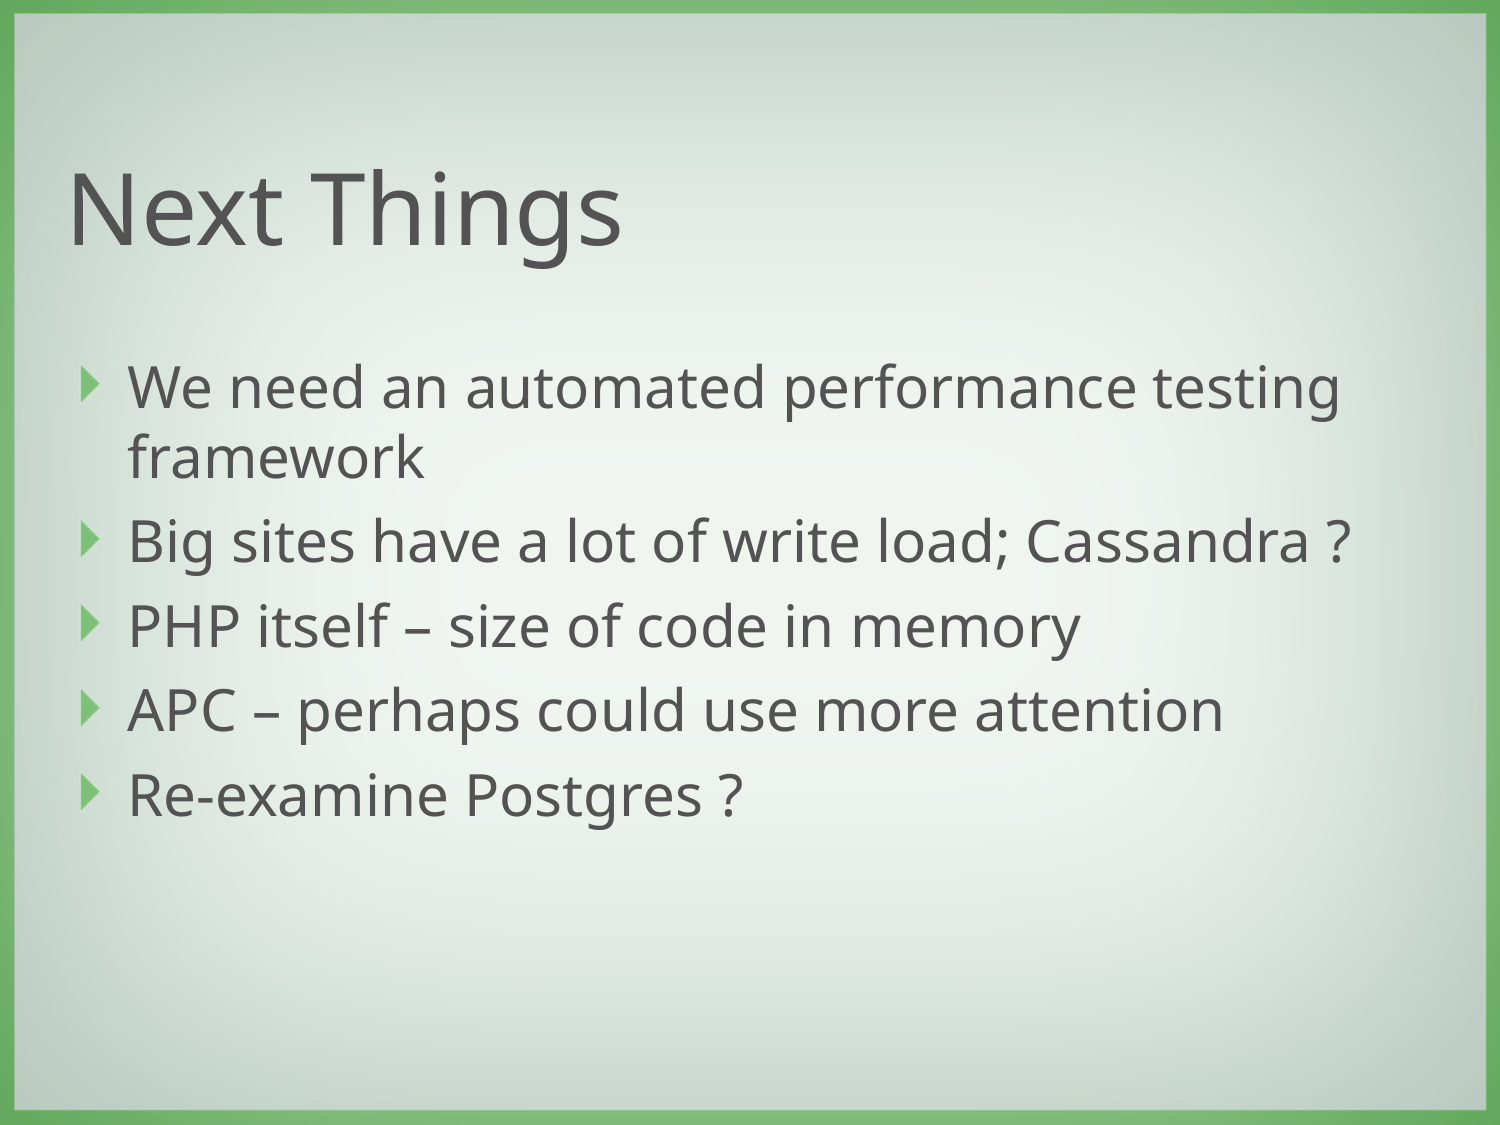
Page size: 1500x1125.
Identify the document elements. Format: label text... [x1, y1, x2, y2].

title Next Things [50, 137, 1457, 274]
picture [0, 0, 1500, 1125]
list We need an automated performance testing framework Big sites have a lot of write load; Cassandra ? PHP itself – size of code in memory APC – perhaps could use more attention Re-examine Postgres ? [56, 342, 1463, 993]
